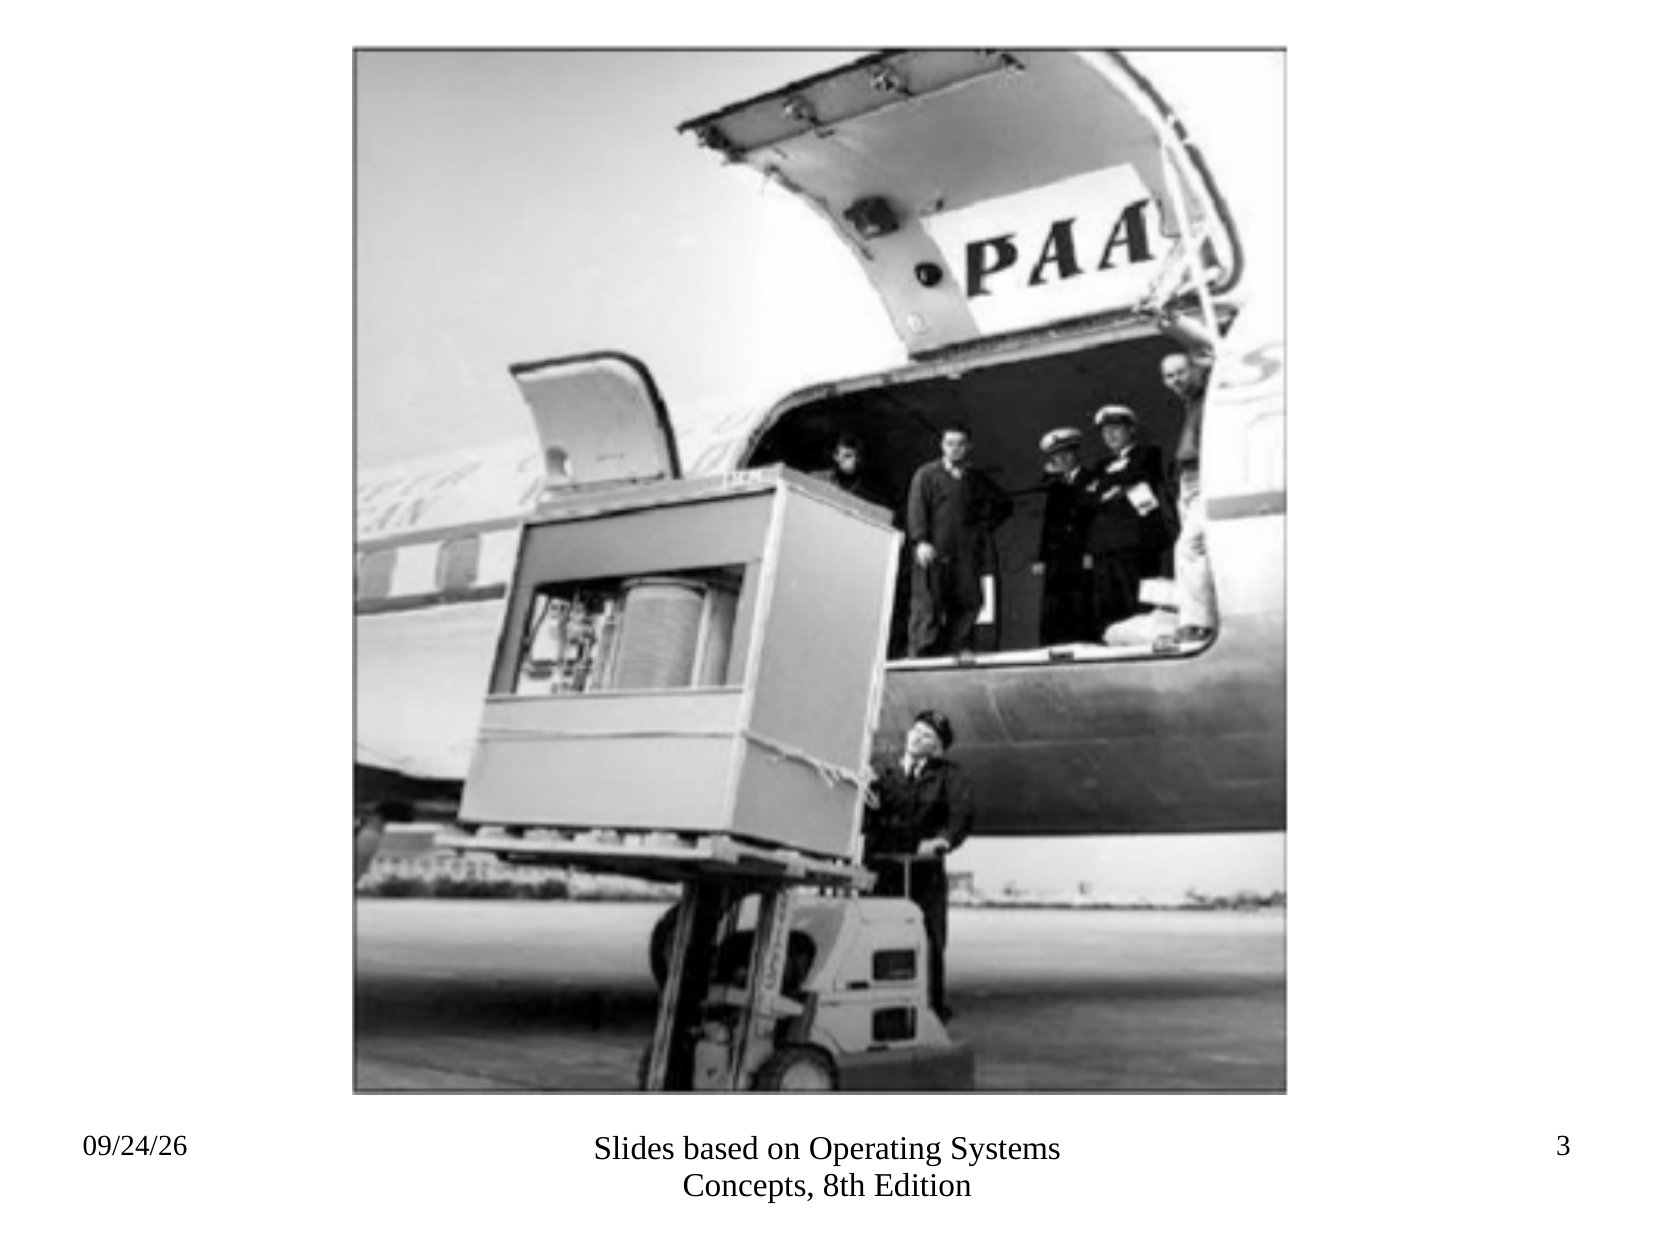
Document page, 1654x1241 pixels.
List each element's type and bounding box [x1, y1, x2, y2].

picture [352, 44, 1291, 1096]
